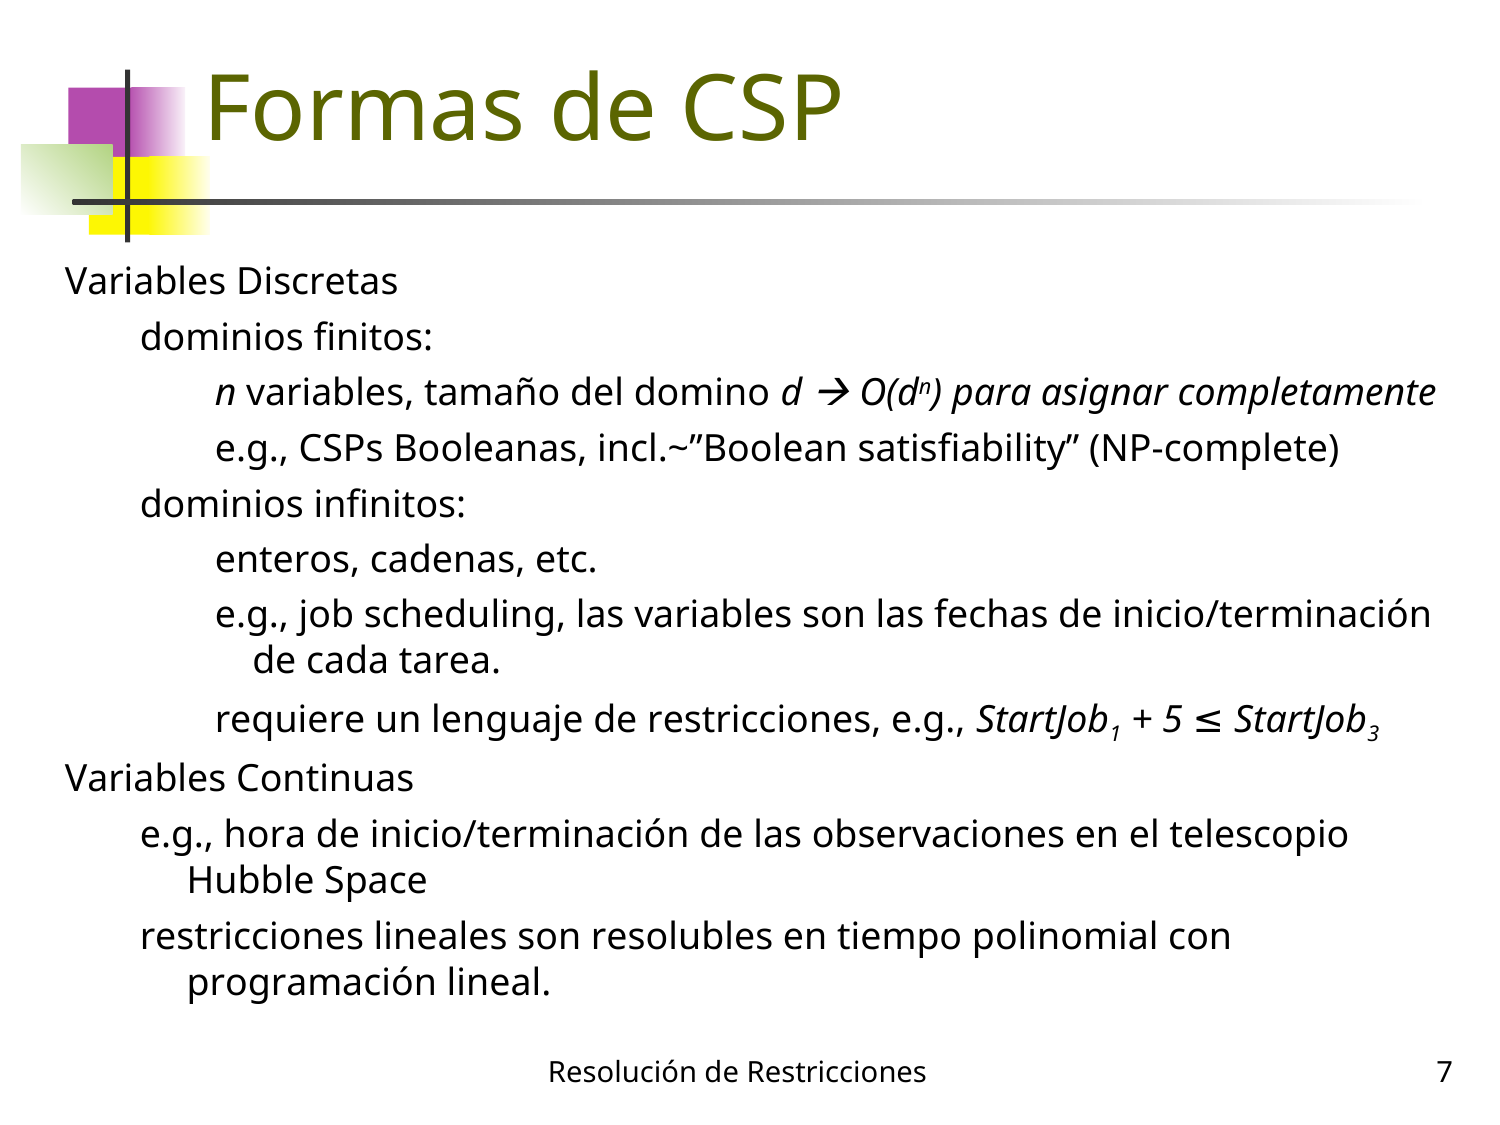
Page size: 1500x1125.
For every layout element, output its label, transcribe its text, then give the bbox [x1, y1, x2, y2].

list Variables Discretas dominios finitos: n variables, tamaño del domino d  O(dn) para asignar completamente e.g., CSPs Booleanas, incl.~”Boolean satisfiability” (NP-complete) dominios infinitos: enteros, cadenas, etc. e.g., job scheduling, las variables son las fechas de inicio/terminación de cada tarea. requiere un lenguaje de restricciones, e.g., StartJob1 + 5 ≤ StartJob3 Variables Continuas e.g., hora de inicio/terminación de las observaciones en el telescopio Hubble Space restricciones lineales son resolubles en tiempo polinomial con programación lineal. [50, 249, 1469, 1046]
title Formas de CSP [188, 35, 1468, 175]
